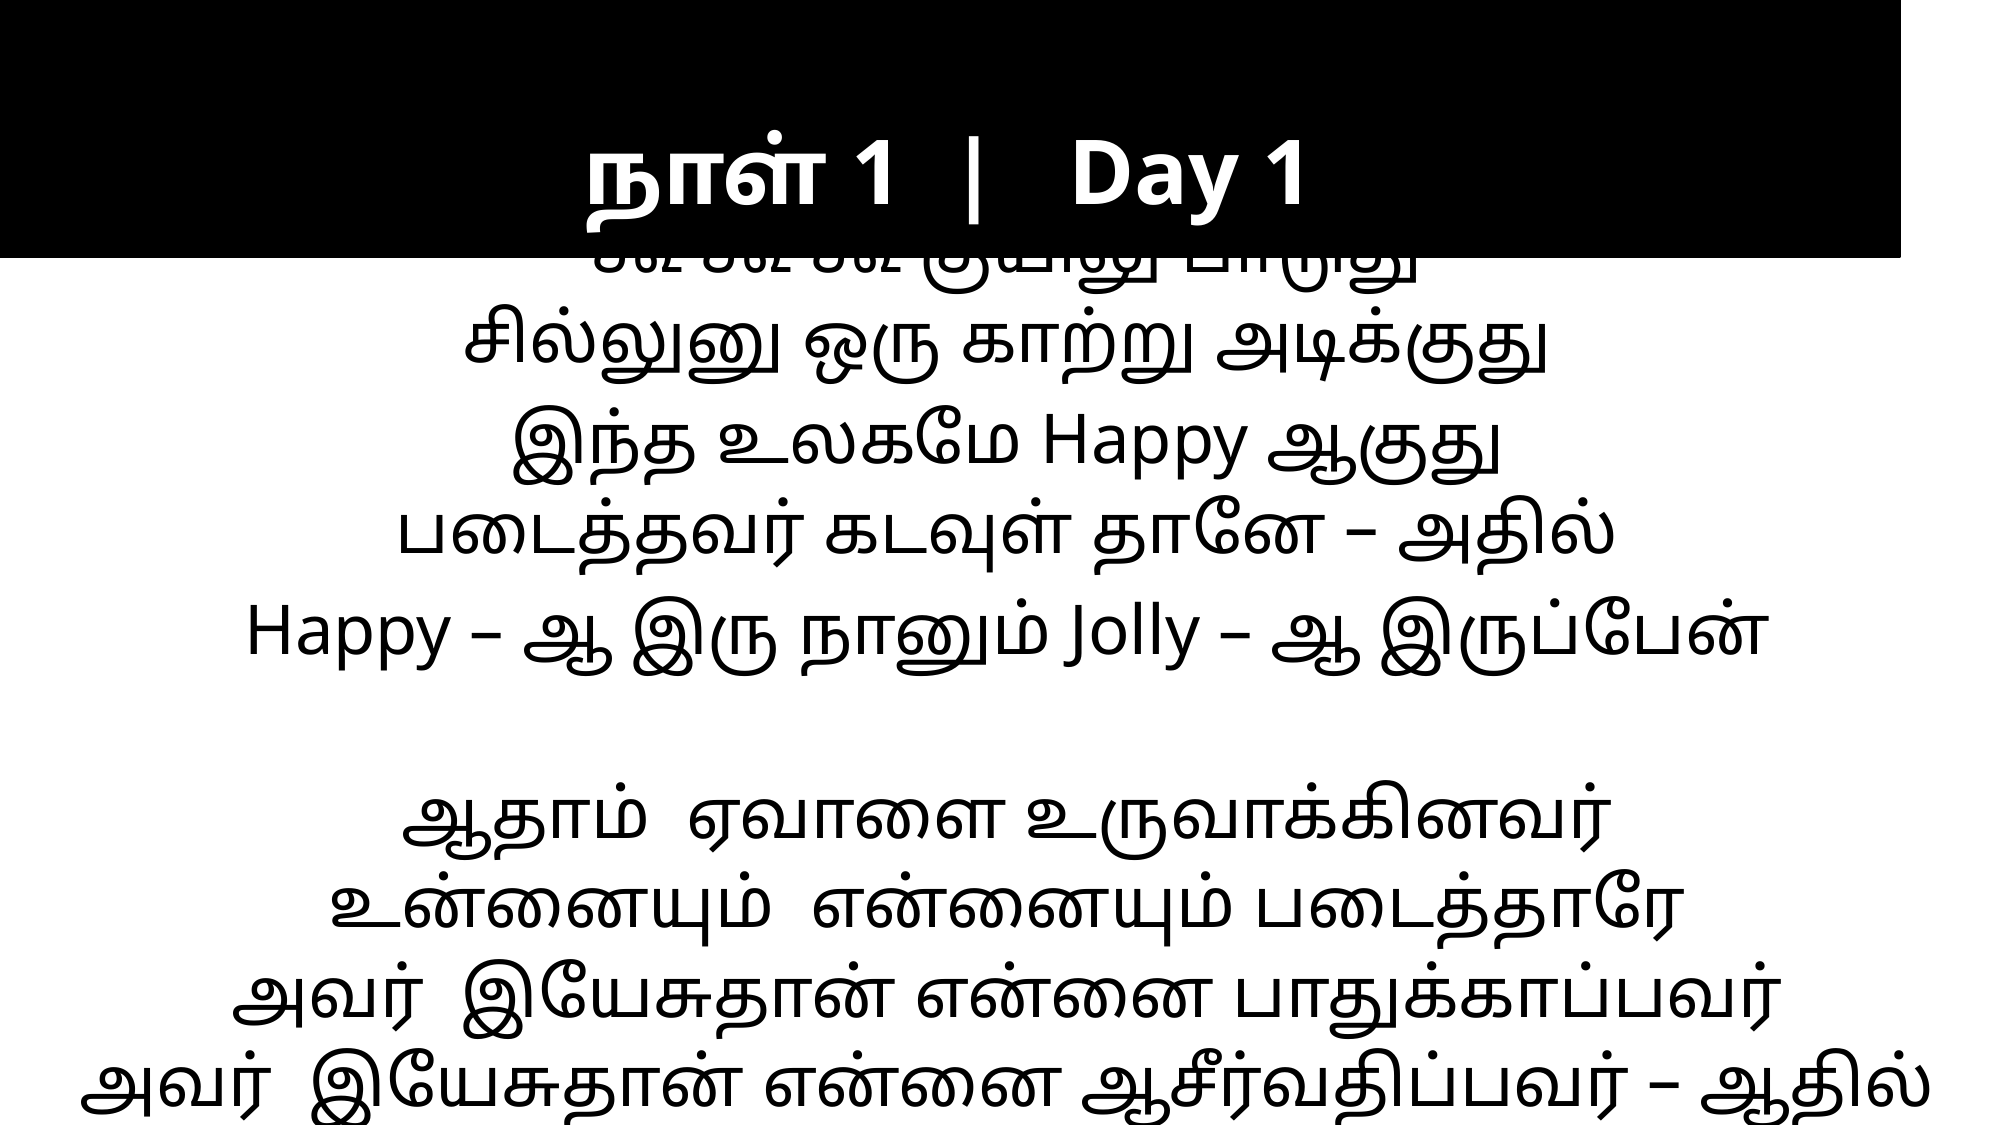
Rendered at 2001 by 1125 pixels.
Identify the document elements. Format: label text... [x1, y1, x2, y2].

subtitle கொக்கரக்கோ கோழி கூவுது கூ கூ கூ குயிலு பாடுது சில்லுனு ஒரு காற்று அடிக்குது இந்த உலகமே Happy ஆகுது படைத்தவர் கடவுள் தானே – அதில் Happy – ஆ இரு நானும் Jolly – ஆ இருப்பேன் ஆதாம் ஏவாளை உருவாக்கினவர் உன்னையும் என்னையும் படைத்தாரே அவர் இயேசுதான் என்னை பாதுக்காப்பவர் அவர் இயேசுதான் என்னை ஆசீர்வதிப்பவர் – ஆதில் Happy – ஆ இரு நானும் Jolly – ஆ இருப்பேன் [14, 256, 2000, 1103]
text_box நாள் 1 | Day 1 [0, 0, 1900, 258]
